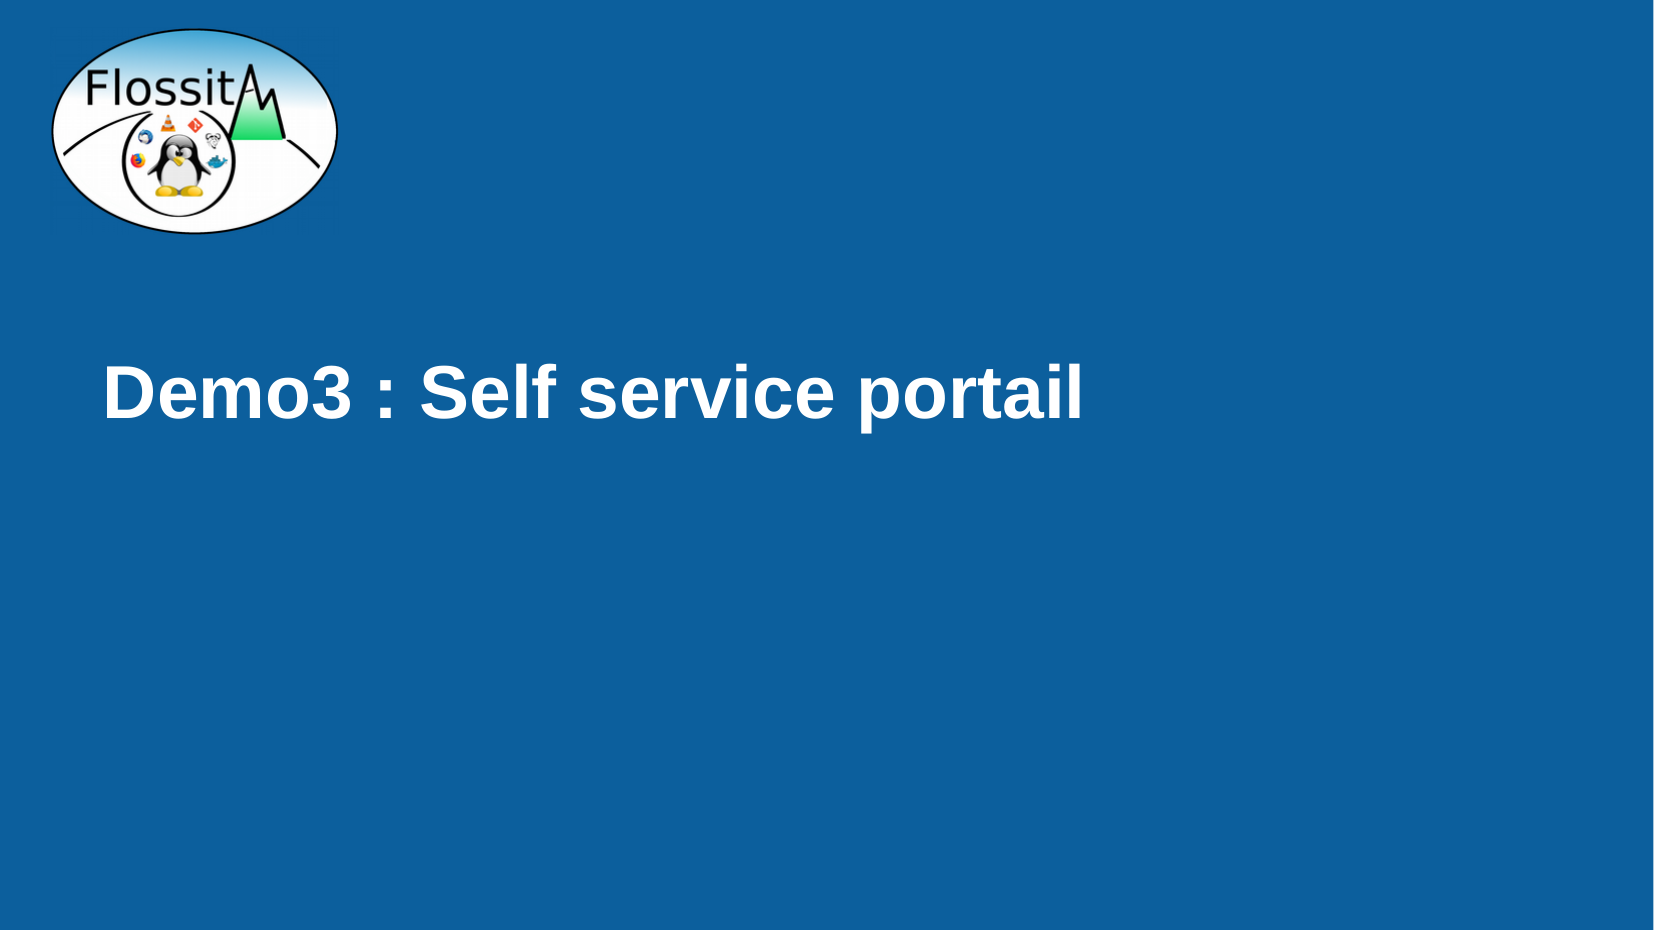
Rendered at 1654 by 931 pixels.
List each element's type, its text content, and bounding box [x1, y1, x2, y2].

text_box Demo3 : Self service portail [102, 354, 1394, 439]
picture [50, 27, 339, 235]
